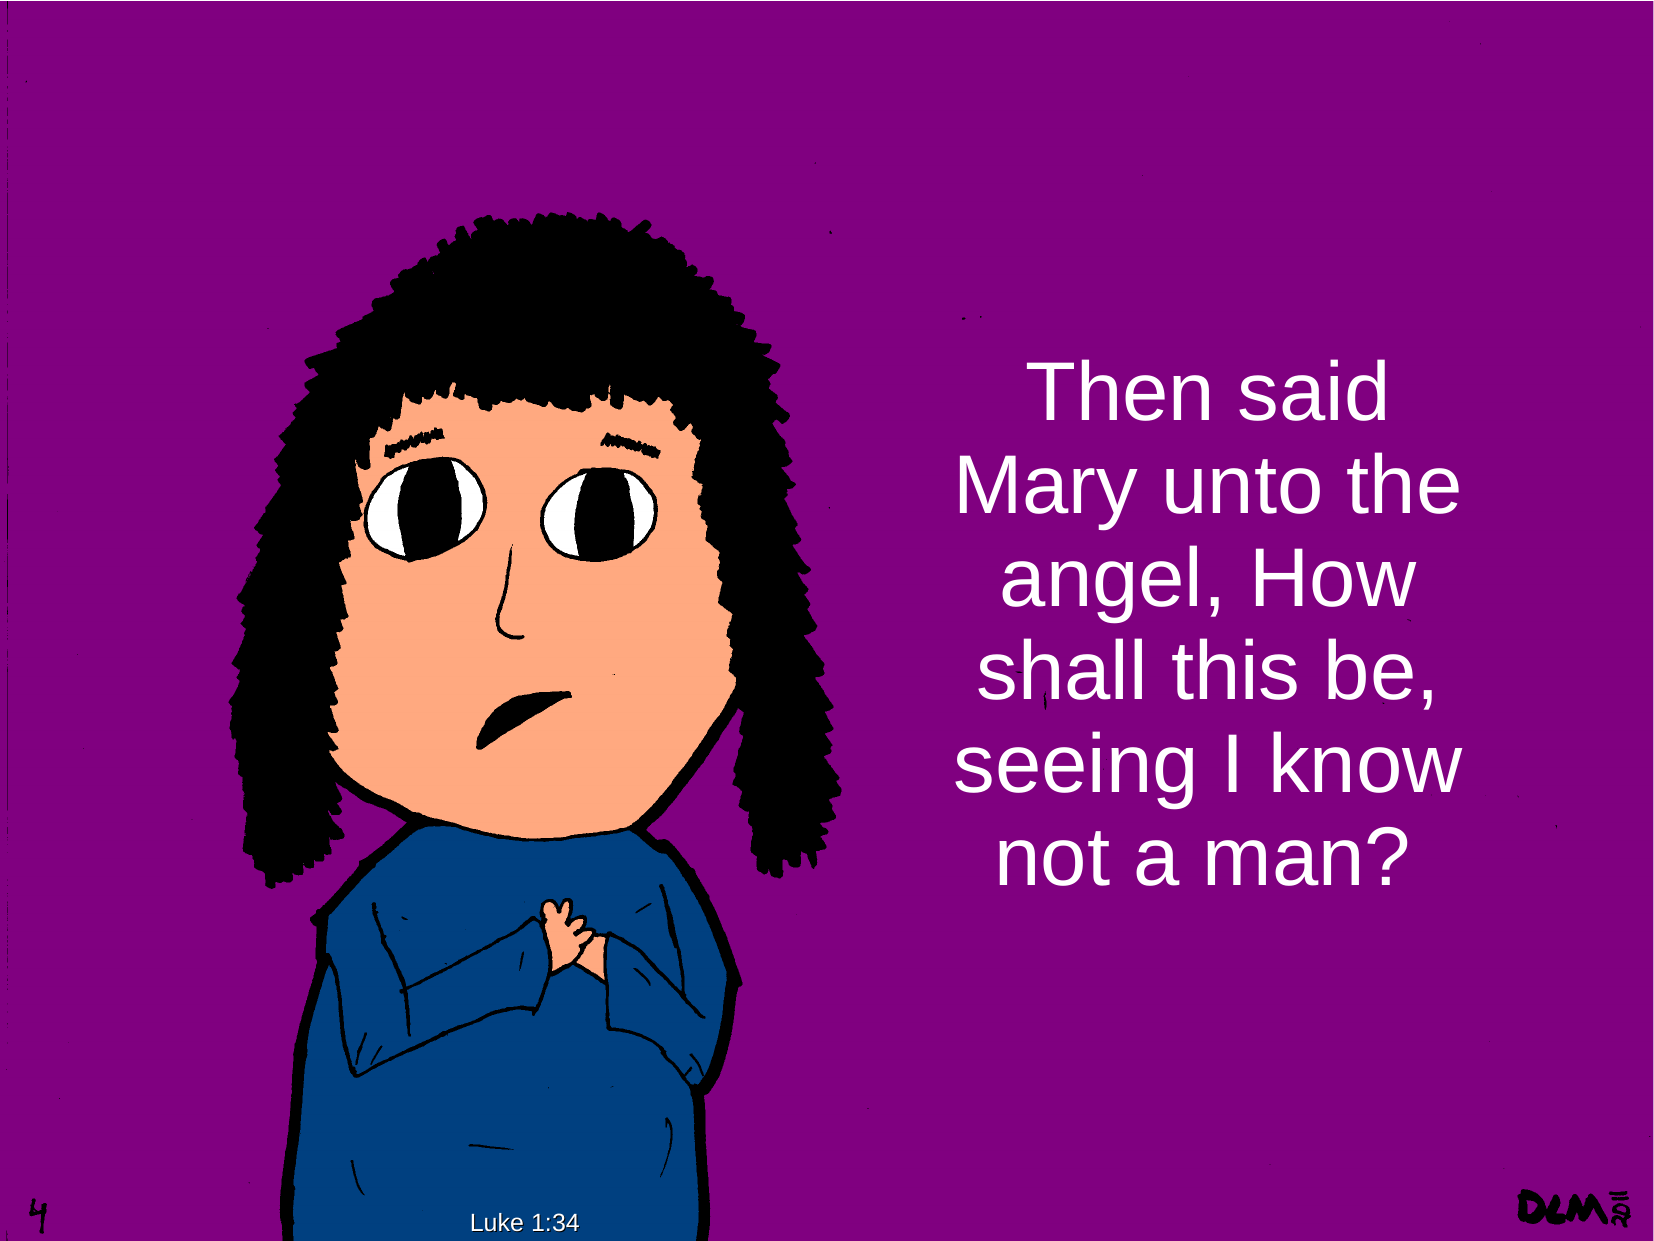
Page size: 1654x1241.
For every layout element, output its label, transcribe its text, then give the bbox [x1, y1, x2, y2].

text_box Then said Mary unto the angel, How shall this be, seeing I know not a man? [937, 337, 1479, 911]
picture [0, 1, 1654, 1241]
text_box Luke 1:34 [0, 1201, 1051, 1241]
